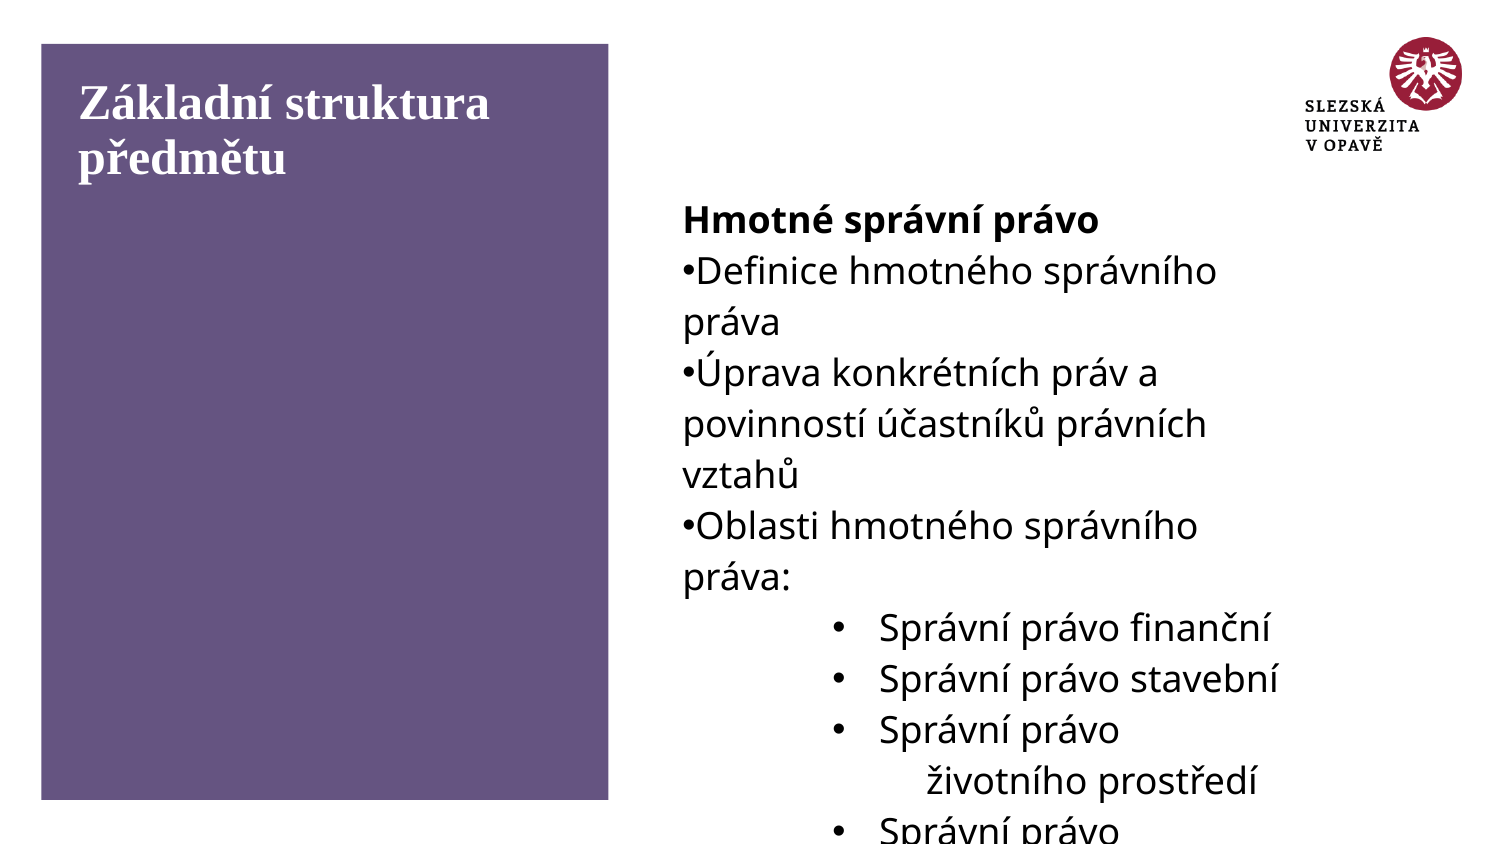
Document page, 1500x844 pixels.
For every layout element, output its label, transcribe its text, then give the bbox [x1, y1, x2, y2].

text_box Hmotné správní právo Definice hmotného správního práva Úprava konkrétních práv a povinností účastníků právních vztahů Oblasti hmotného správního práva: Správní právo finanční Správní právo stavební Správní právo životního prostředí Správní právo zdravotnictví a sociální péče [667, 185, 1306, 777]
text_box Základní struktura předmětu [63, 67, 586, 399]
picture [1305, 37, 1462, 151]
text_box [41, 43, 609, 800]
